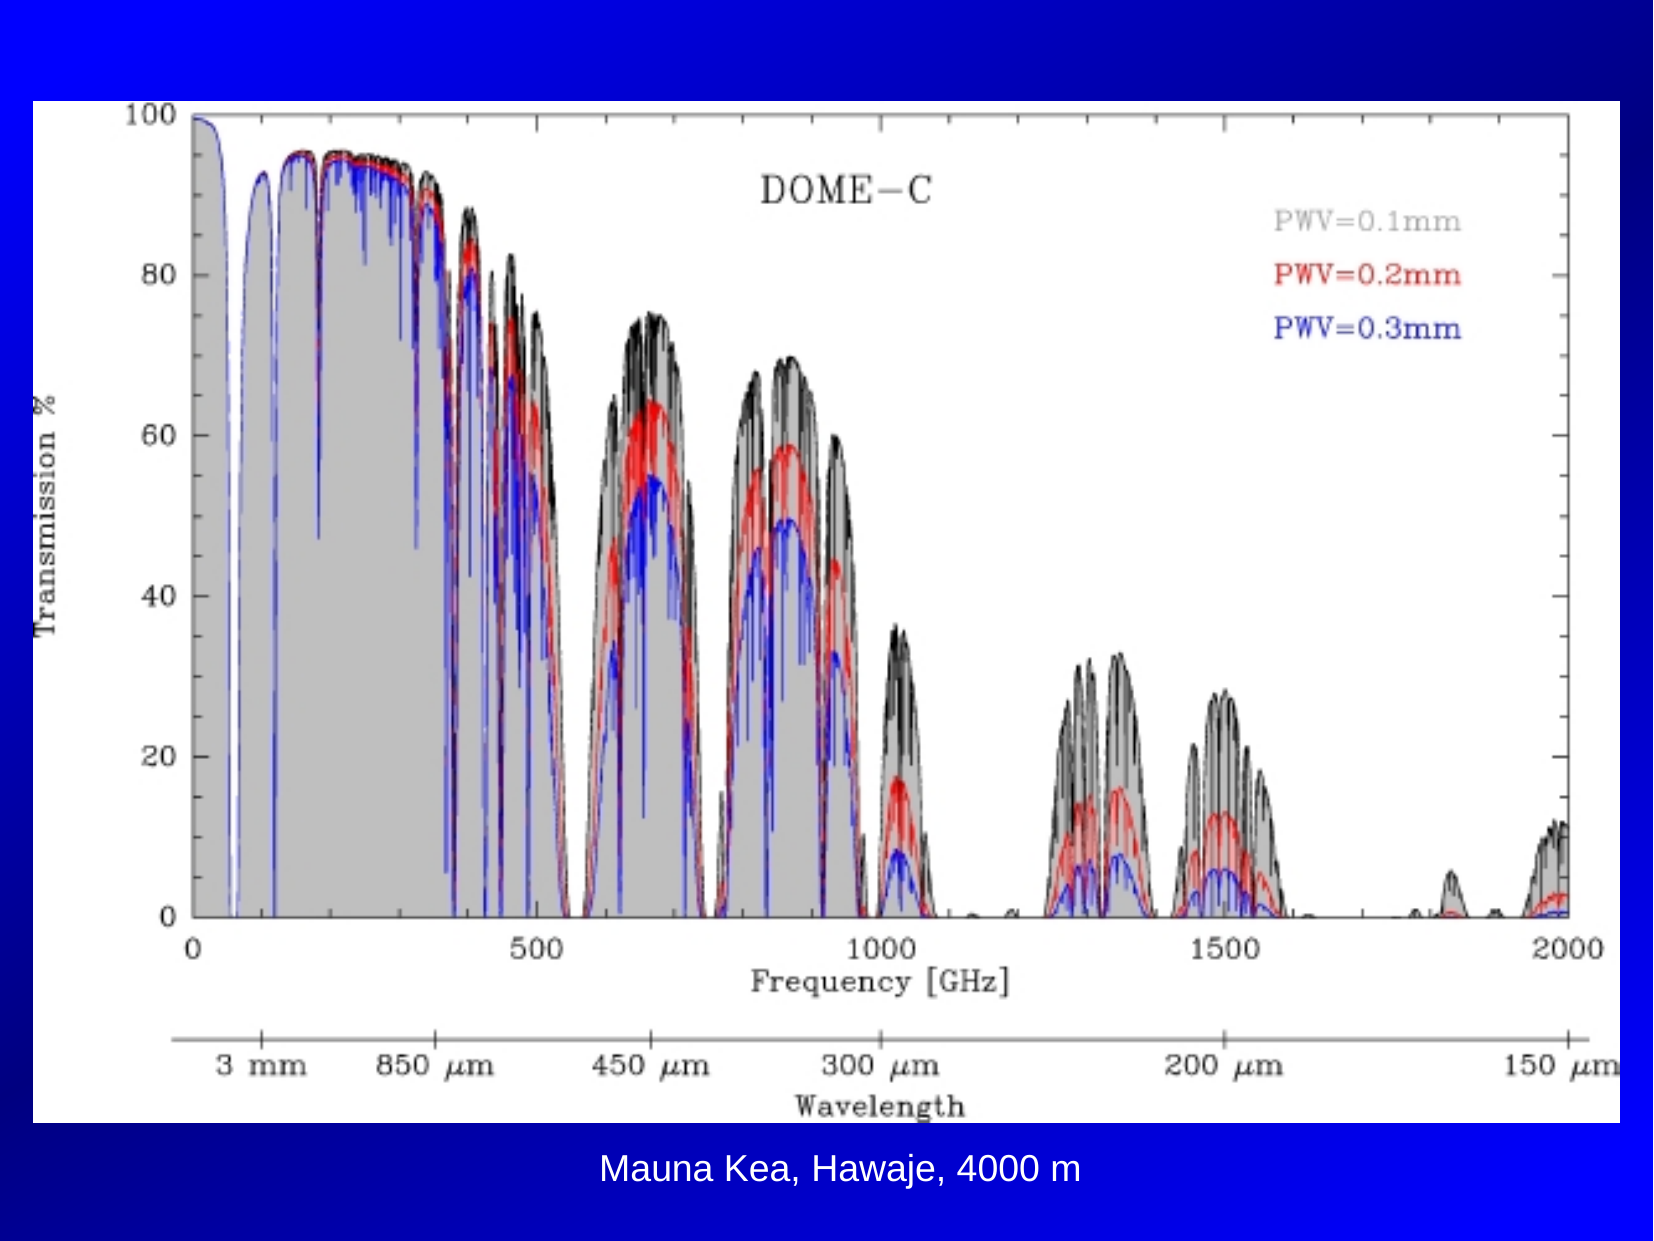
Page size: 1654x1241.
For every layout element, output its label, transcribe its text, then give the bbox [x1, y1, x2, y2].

text_box Mauna Kea, Hawaje, 4000 m [584, 1140, 1122, 1198]
picture [33, 101, 1620, 1123]
